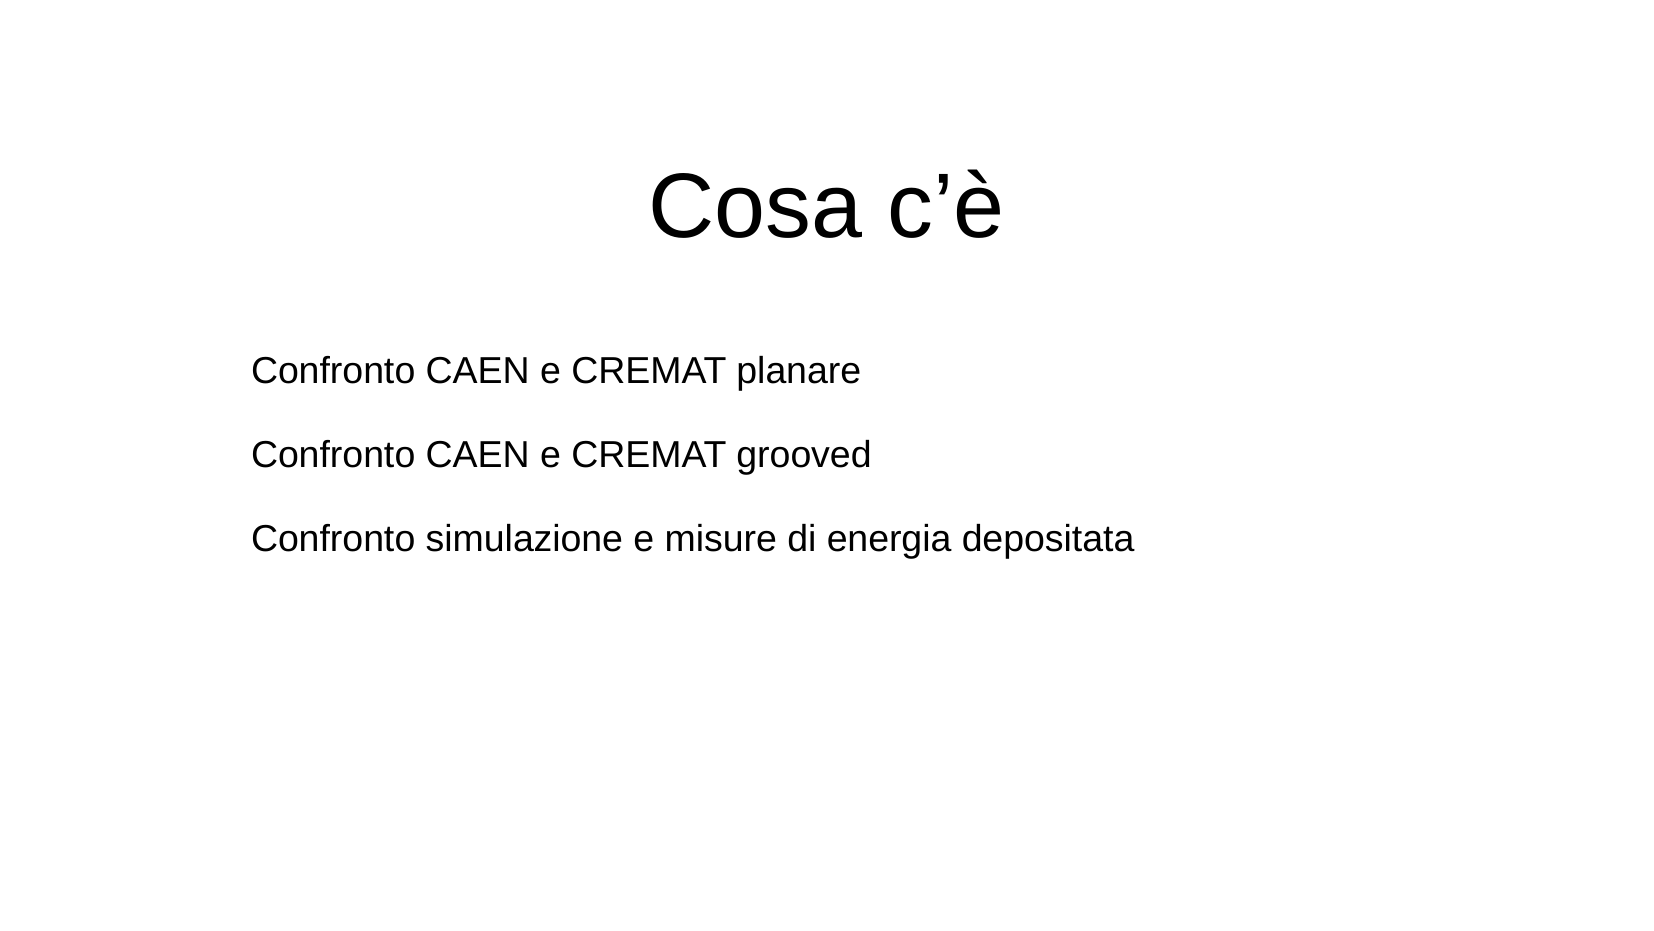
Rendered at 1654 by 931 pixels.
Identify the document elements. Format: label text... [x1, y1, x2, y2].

text_box Confronto CAEN e CREMAT planare Confronto CAEN e CREMAT grooved Confronto simulazione e misure di energia depositata [236, 342, 1477, 652]
title Cosa c’è [82, 128, 1571, 284]
